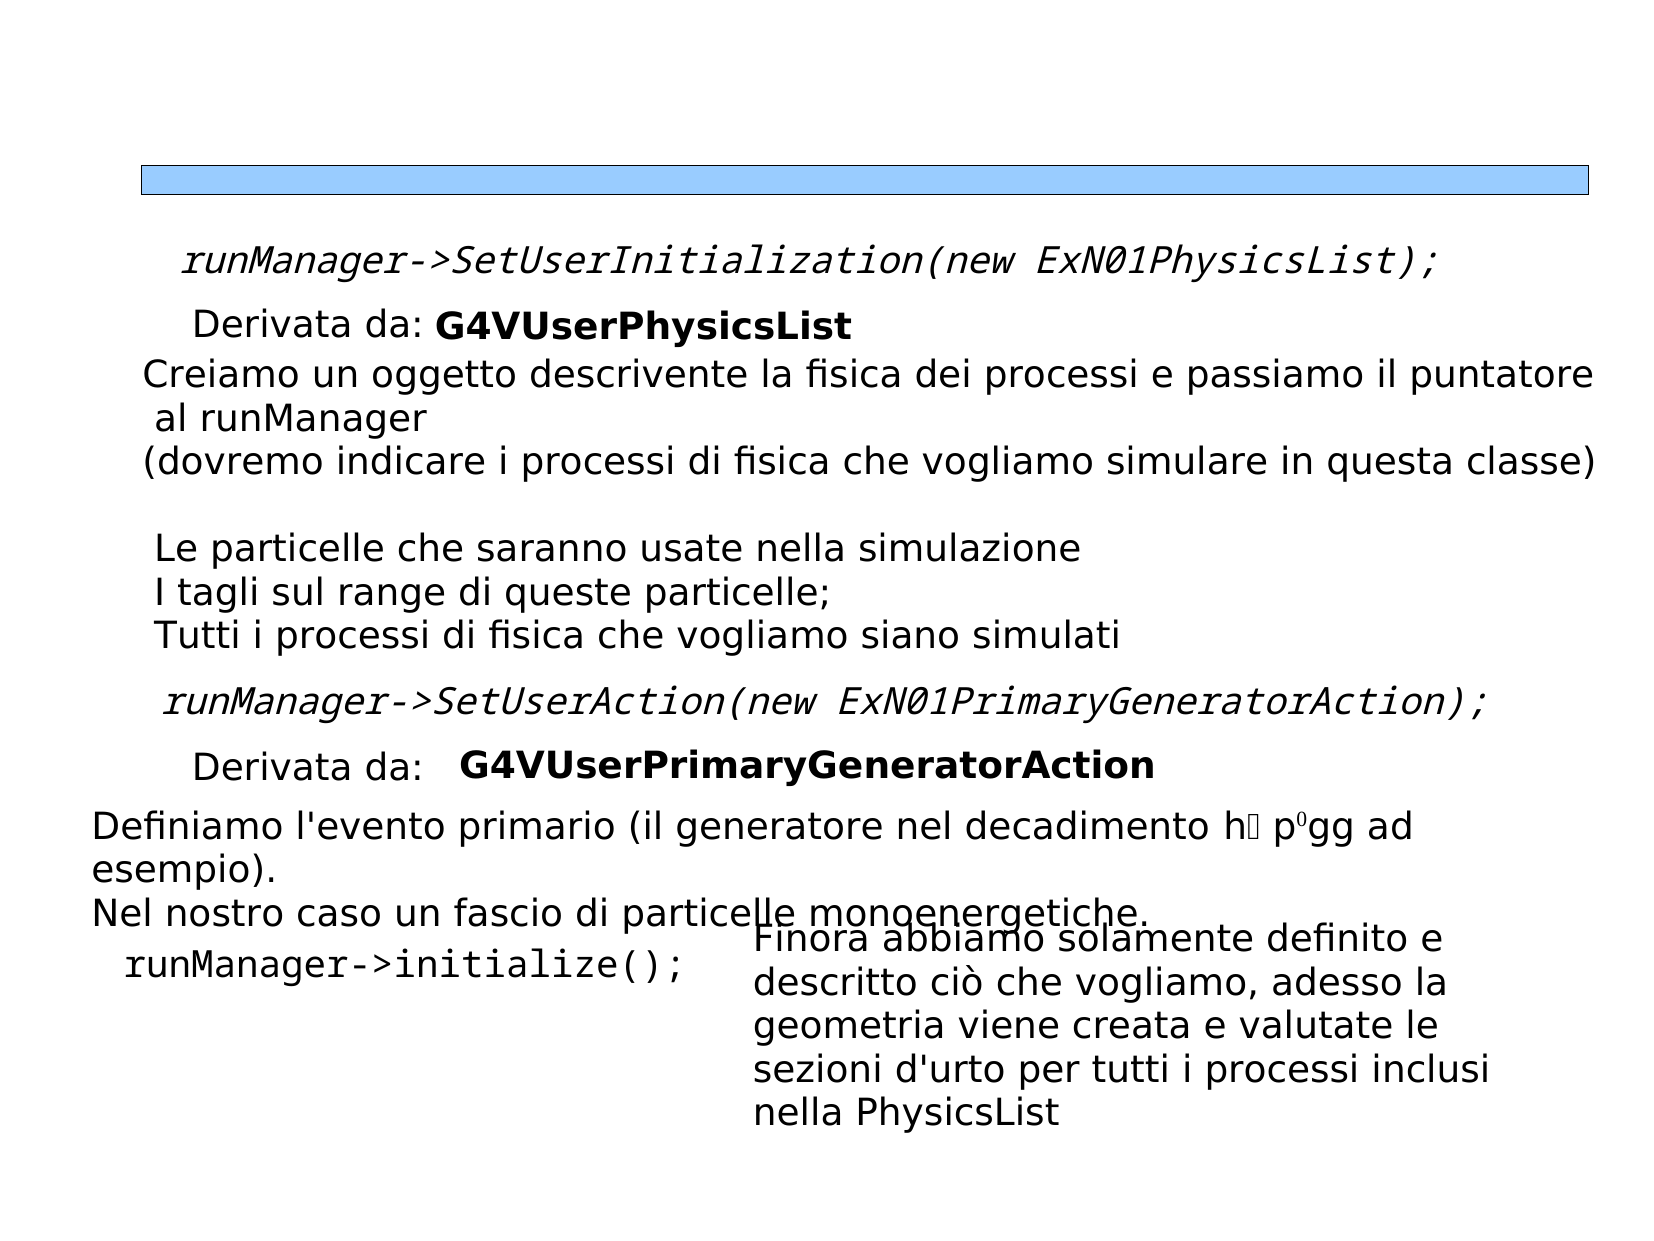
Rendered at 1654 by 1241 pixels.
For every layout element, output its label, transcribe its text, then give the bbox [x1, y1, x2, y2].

text_box G4VUserPhysicsList [419, 297, 957, 356]
text_box Derivata da: [177, 738, 916, 797]
text_box Finora abbiamo solamente definito e descritto ciò che vogliamo, adesso la geometria viene creata e valutate le sezioni d'urto per tutti i processi inclusi nella PhysicsList [738, 909, 1565, 1142]
text_box runManager->initialize(); [108, 929, 738, 1013]
text_box Derivata da: [177, 295, 916, 354]
text_box runManager->SetUserAction(new ExN01PrimaryGeneratorAction); [133, 666, 1536, 726]
text_box G4VUserPrimaryGeneratorAction [444, 736, 1270, 795]
text_box Creiamo un oggetto descrivente la fisica dei processi e passiamo il puntatore al runManager (dovremo indicare i processi di fisica che vogliamo simulare in questa classe) Le particelle che saranno usate nella simulazione I tagli sul range di queste particelle; Tutti i processi di fisica che vogliamo siano simulati [127, 345, 1654, 666]
text_box Definiamo l'evento primario (il generatore nel decadimento h p0gg ad esempio). Nel nostro caso un fascio di particelle monoenergetiche. [76, 797, 1613, 902]
text_box runManager->SetUserInitialization(new ExN01PhysicsList); [164, 226, 1560, 285]
